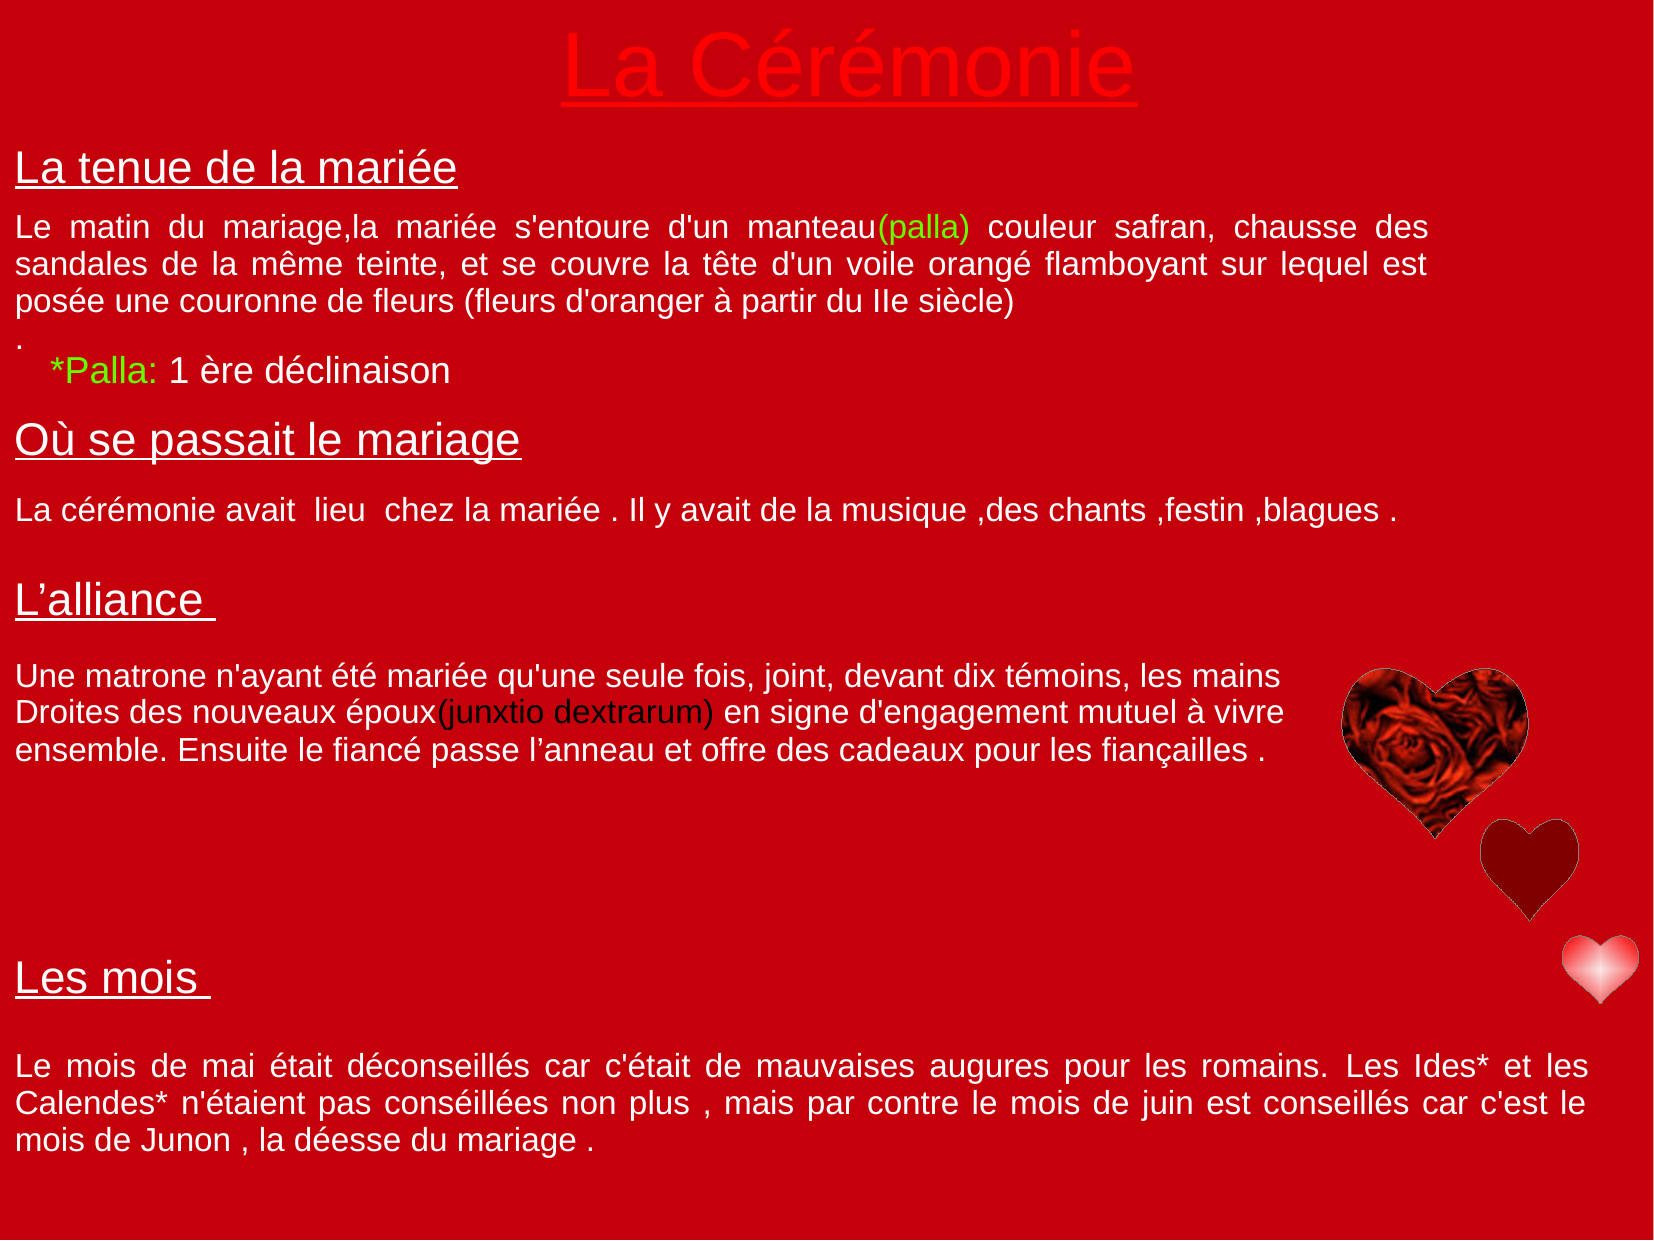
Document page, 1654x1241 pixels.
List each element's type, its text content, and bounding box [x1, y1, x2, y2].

text_box Les mois [0, 944, 414, 1011]
text_box Une matrone n'ayant été mariée qu'une seule fois, joint, devant dix témoins, les mains Droites des nouveaux époux(junxtio dextrarum) en signe d'engagement mutuel à vivre ensemble. Ensuite le fiancé passe l’anneau et offre des cadeaux pour les fiançailles . [0, 649, 1335, 792]
text_box Le matin du mariage,la mariée s'entoure d'un manteau(palla) couleur safran, chausse des sandales de la même teinte, et se couvre la tête d'un voile orangé flamboyant sur lequel est posée une couronne de fleurs (fleurs d'oranger à partir du IIe siècle) . [0, 200, 1445, 365]
text_box *Palla: 1 ère déclinaison [35, 342, 473, 400]
text_box La cérémonie avait lieu chez la mariée . Il y avait de la musique ,des chants ,festin ,blagues . [0, 484, 1501, 539]
text_box [1341, 668, 1529, 839]
text_box La tenue de la mariée [0, 134, 771, 201]
text_box [1562, 935, 1639, 1004]
text_box L’alliance [0, 566, 343, 633]
text_box Où se passait le mariage [0, 406, 1158, 473]
title La Cérémonie [307, 0, 1418, 130]
text_box [1480, 819, 1579, 922]
text_box Le mois de mai était déconseillés car c'était de mauvaises augures pour les romains. Les Ides* et les Calendes* n'étaient pas conséillées non plus , mais par contre le mois de juin est conseillés car c'est le mois de Junon , la déesse du mariage . [0, 1040, 1604, 1182]
